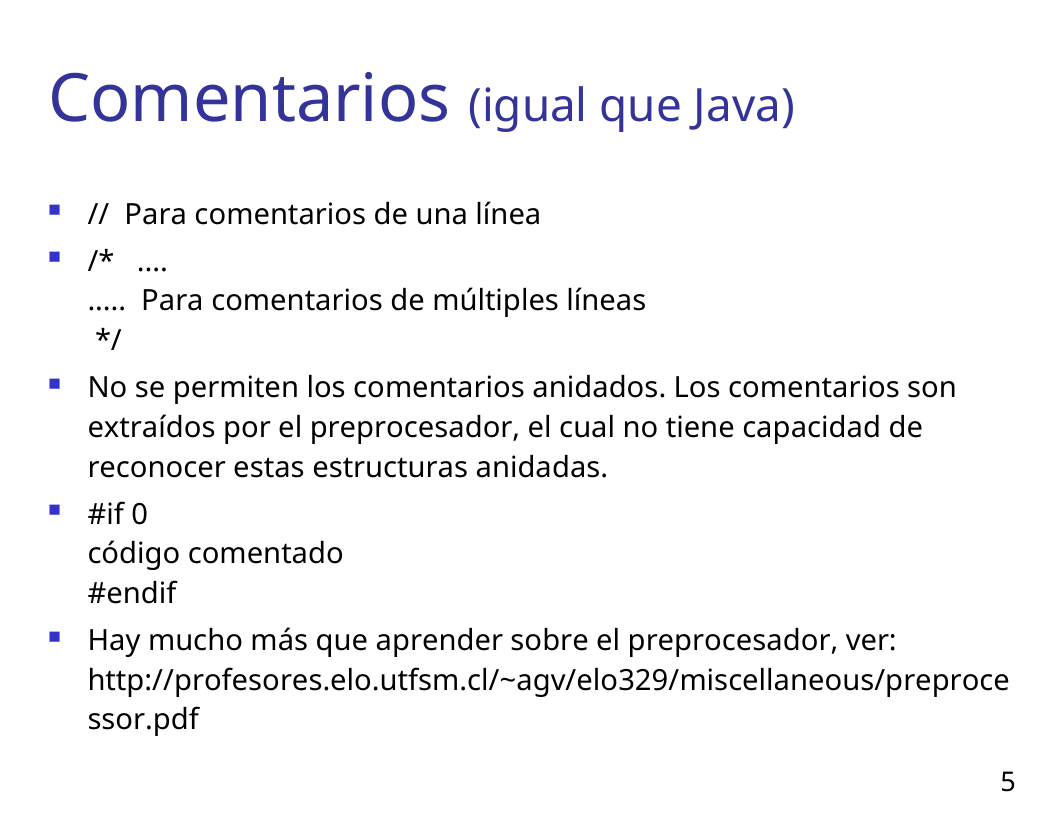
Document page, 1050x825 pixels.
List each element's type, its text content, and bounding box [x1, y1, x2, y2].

title Comentarios (igual que Java) [37, 26, 1026, 147]
list // Para comentarios de una línea /* .... ..... Para comentarios de múltiples líneas */ No se permiten los comentarios anidados. Los comentarios son extraídos por el preprocesador, el cual no tiene capacidad de reconocer estas estructuras anidadas. #if 0 código comentado #endif Hay mucho más que aprender sobre el preprocesador, ver: http://profesores.elo.utfsm.cl/~agv/elo329/miscellaneous/preprocessor.pdf [37, 187, 1023, 739]
